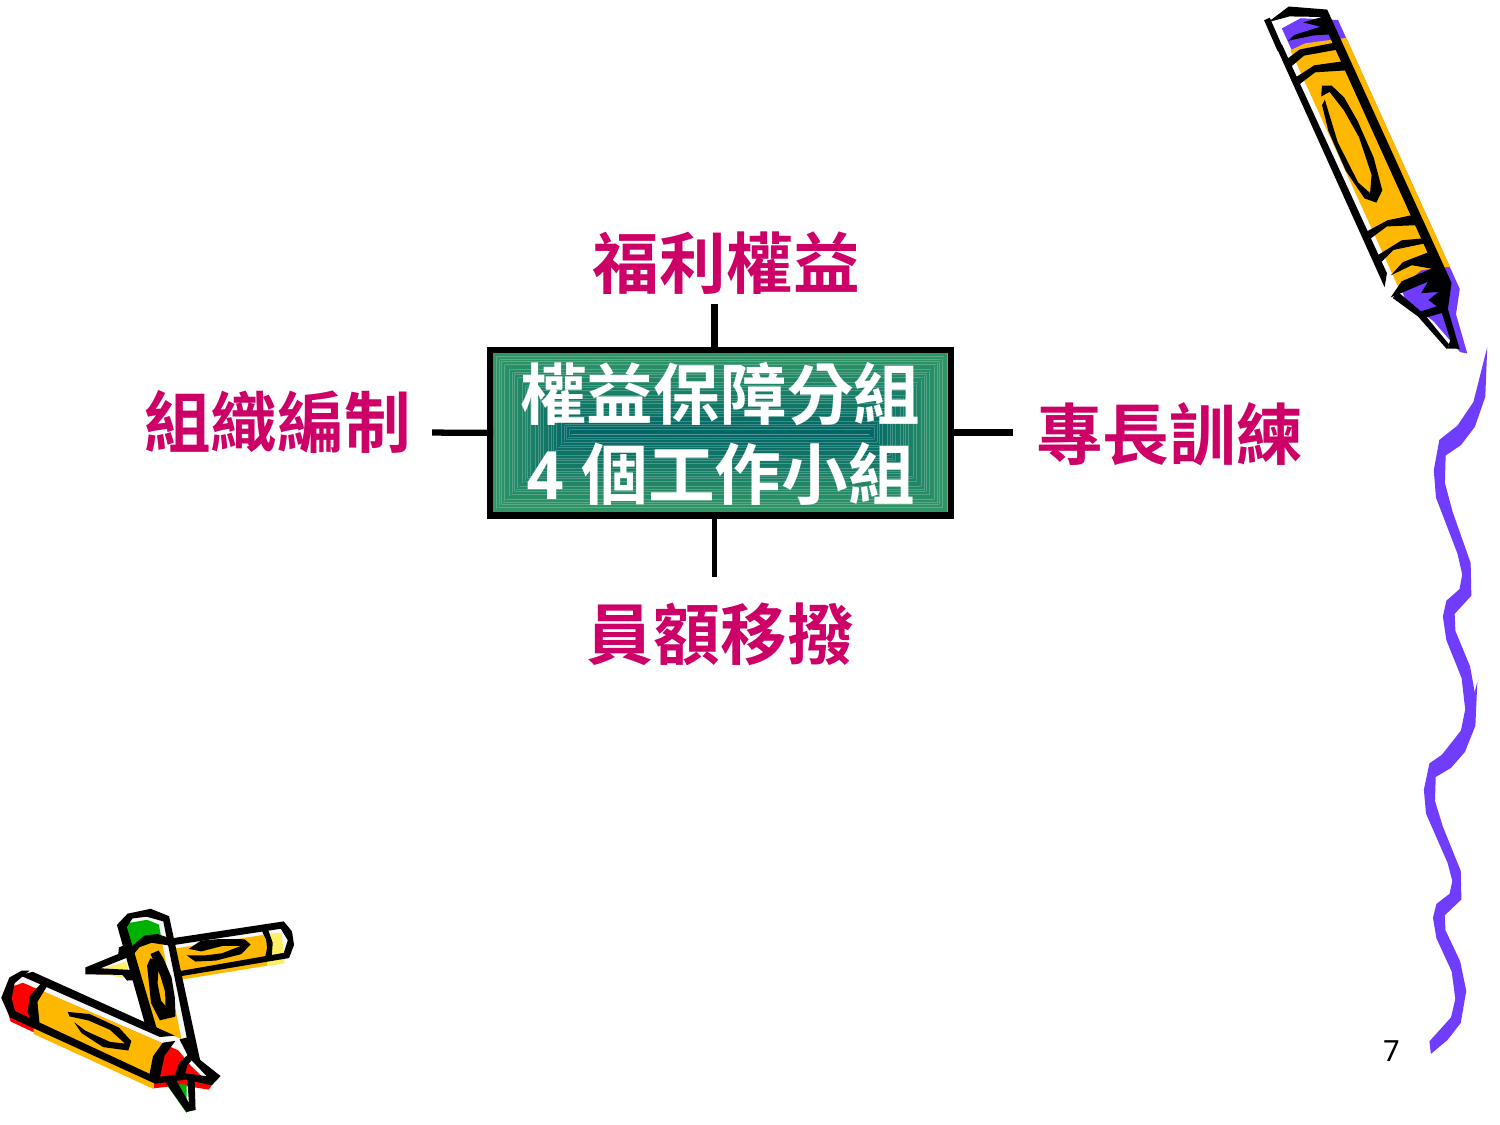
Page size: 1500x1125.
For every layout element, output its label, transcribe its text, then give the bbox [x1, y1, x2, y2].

text_box <編號> [1102, 1025, 1415, 1101]
text_box 組織編制 [123, 361, 432, 480]
text_box 專長訓練 [1021, 385, 1317, 480]
text_box 員額移撥 [560, 574, 880, 693]
text_box 福利權益 [549, 219, 904, 303]
text_box 權益保障分組 4個工作小組 [490, 350, 951, 516]
